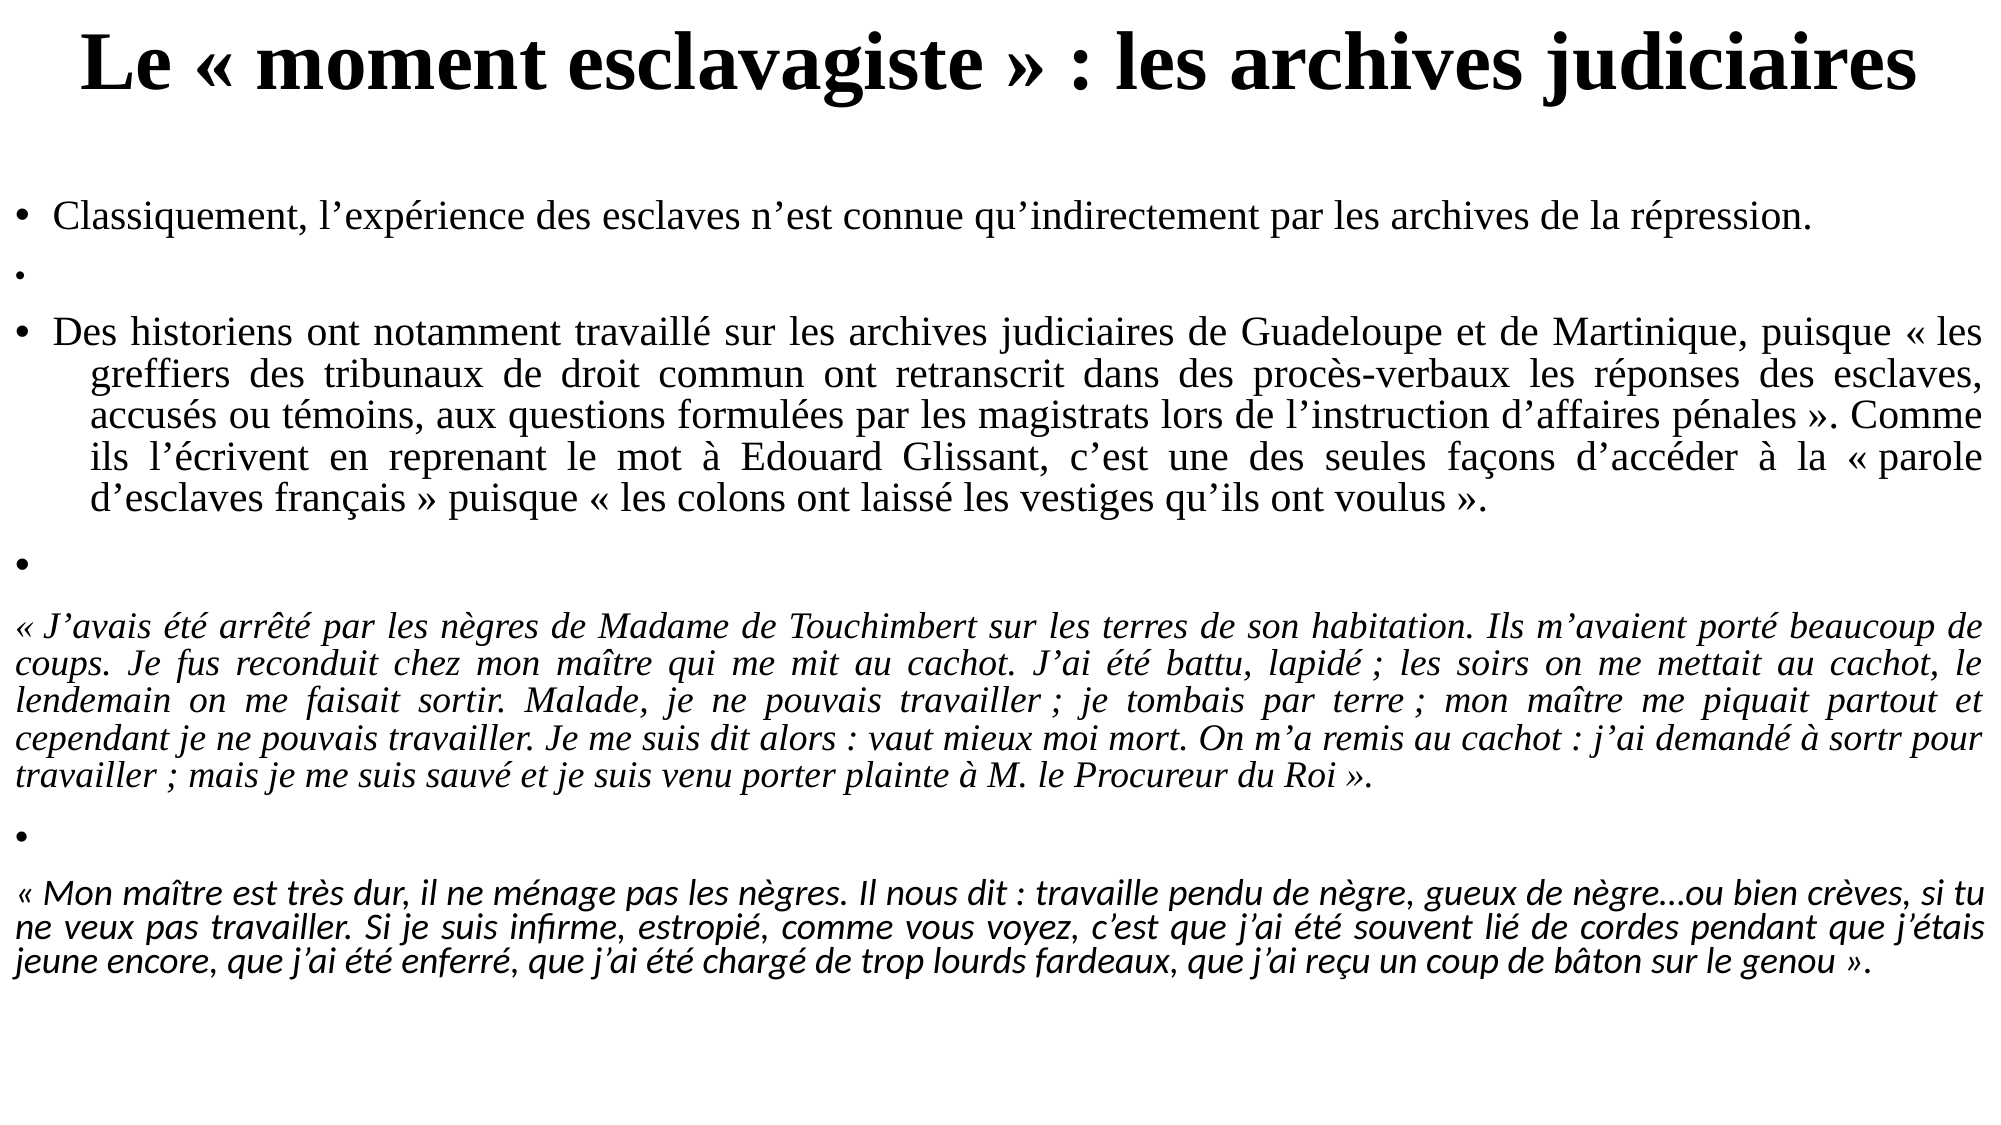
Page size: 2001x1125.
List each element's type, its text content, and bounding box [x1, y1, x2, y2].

list Classiquement, l’expérience des esclaves n’est connue qu’indirectement par les archives de la répression. Des historiens ont notamment travaillé sur les archives judiciaires de Guadeloupe et de Martinique, puisque « les greffiers des tribunaux de droit commun ont retranscrit dans des procès-verbaux les réponses des esclaves, accusés ou témoins, aux questions formulées par les magistrats lors de l’instruction d’affaires pénales ». Comme ils l’écrivent en reprenant le mot à Edouard Glissant, c’est une des seules façons d’accéder à la « parole d’esclaves français » puisque « les colons ont laissé les vestiges qu’ils ont voulus ». « J’avais été arrêté par les nègres de Madame de Touchimbert sur les terres de son habitation. Ils m’avaient porté beaucoup de coups. Je fus reconduit chez mon maître qui me mit au cachot. J’ai été battu, lapidé ; les soirs on me mettait au cachot, le lendemain on me faisait sortir. Malade, je ne pouvais travailler ; je tombais par terre ; mon maître me piquait partout et cependant je ne pouvais travailler. Je me suis dit alors : vaut mieux moi mort. On m’a remis au cachot : j’ai demandé à sortr pour travailler ; mais je me suis sauvé et je suis venu porter plainte à M. le Procureur du Roi ». « Mon maître est très dur, il ne ménage pas les nègres. Il nous dit : travaille pendu de nègre, gueux de nègre…ou bien crèves, si tu ne veux pas travailler. Si je suis infirme, estropié, comme vous voyez, c’est que j’ai été souvent lié de cordes pendant que j’étais jeune encore, que j’ai été enferré, que j’ai été chargé de trop lourds fardeaux, que j’ai reçu un coup de bâton sur le genou ». [0, 188, 2000, 1125]
title Le « moment esclavagiste » : les archives judiciaires [0, 3, 2000, 127]
